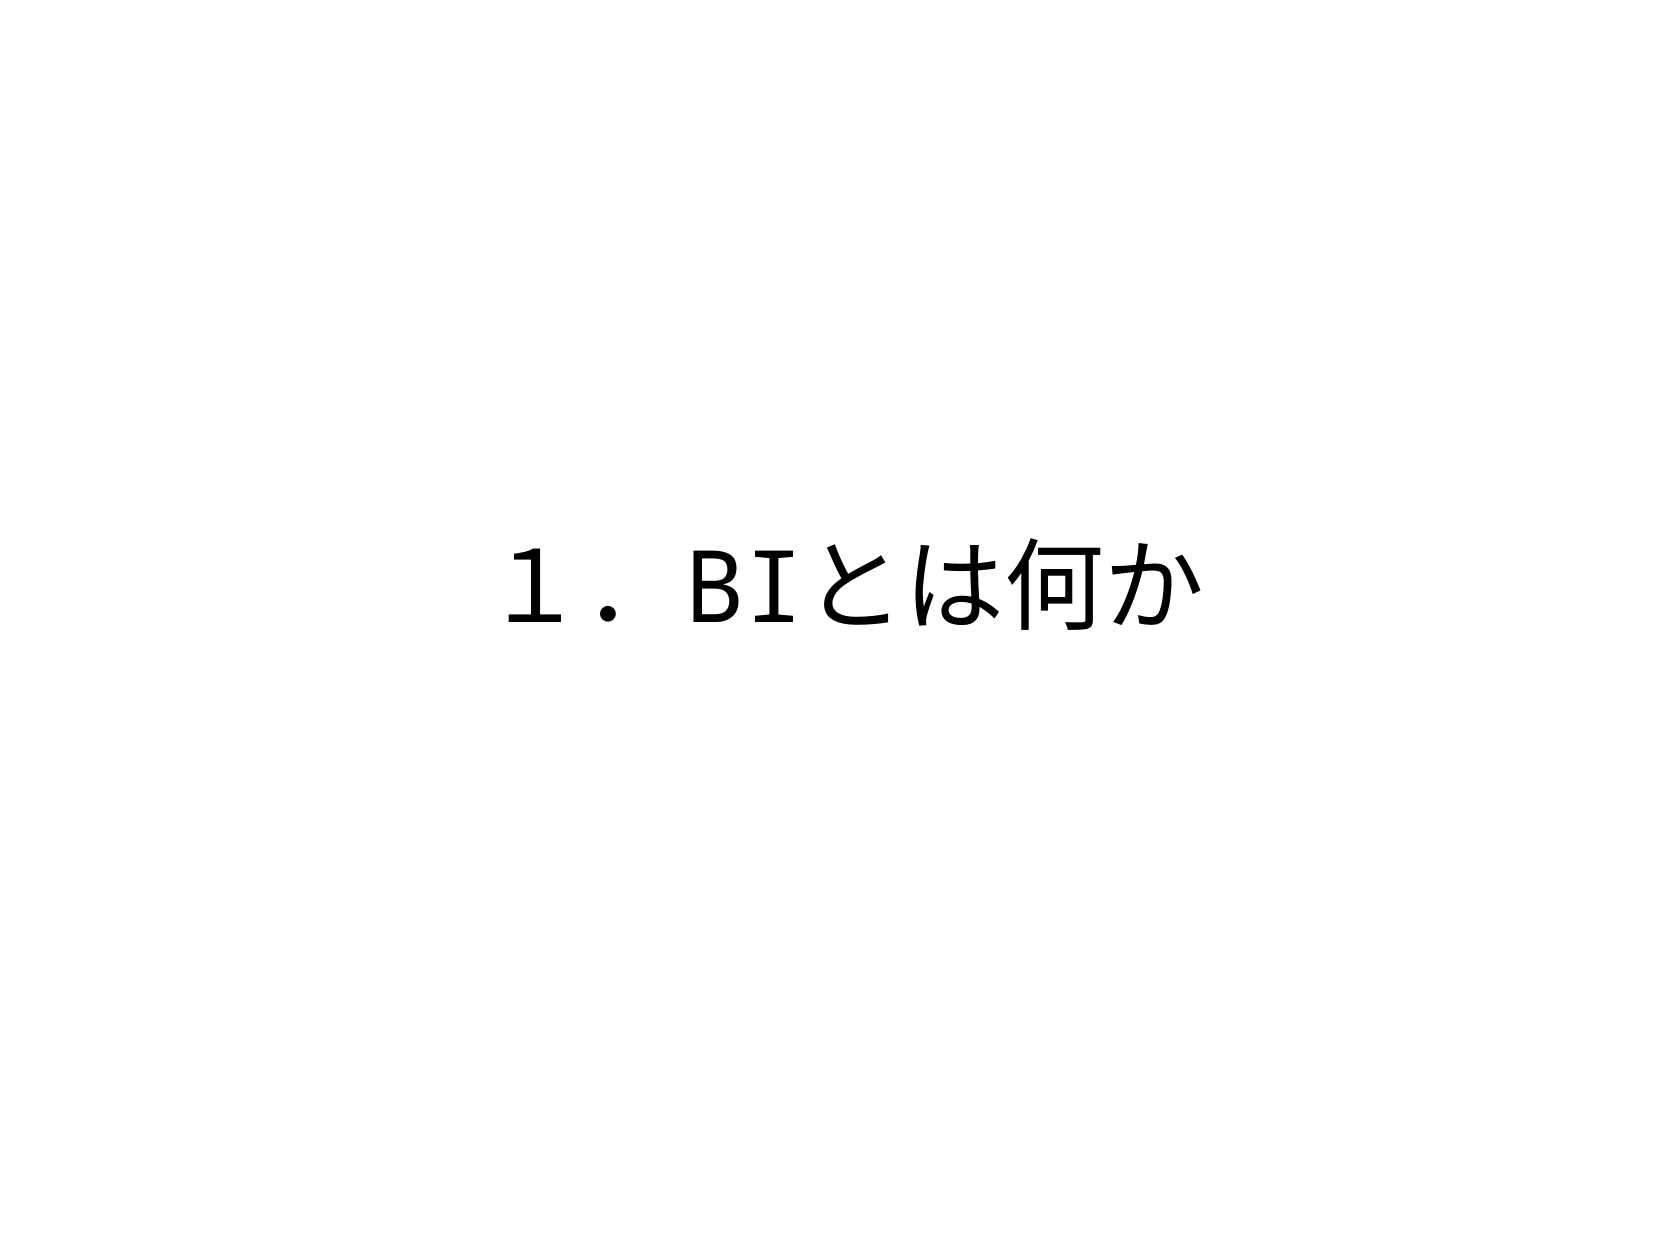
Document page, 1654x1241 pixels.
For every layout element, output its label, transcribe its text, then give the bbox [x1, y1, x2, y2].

subtitle １．BIとは何か [82, 49, 1571, 1109]
